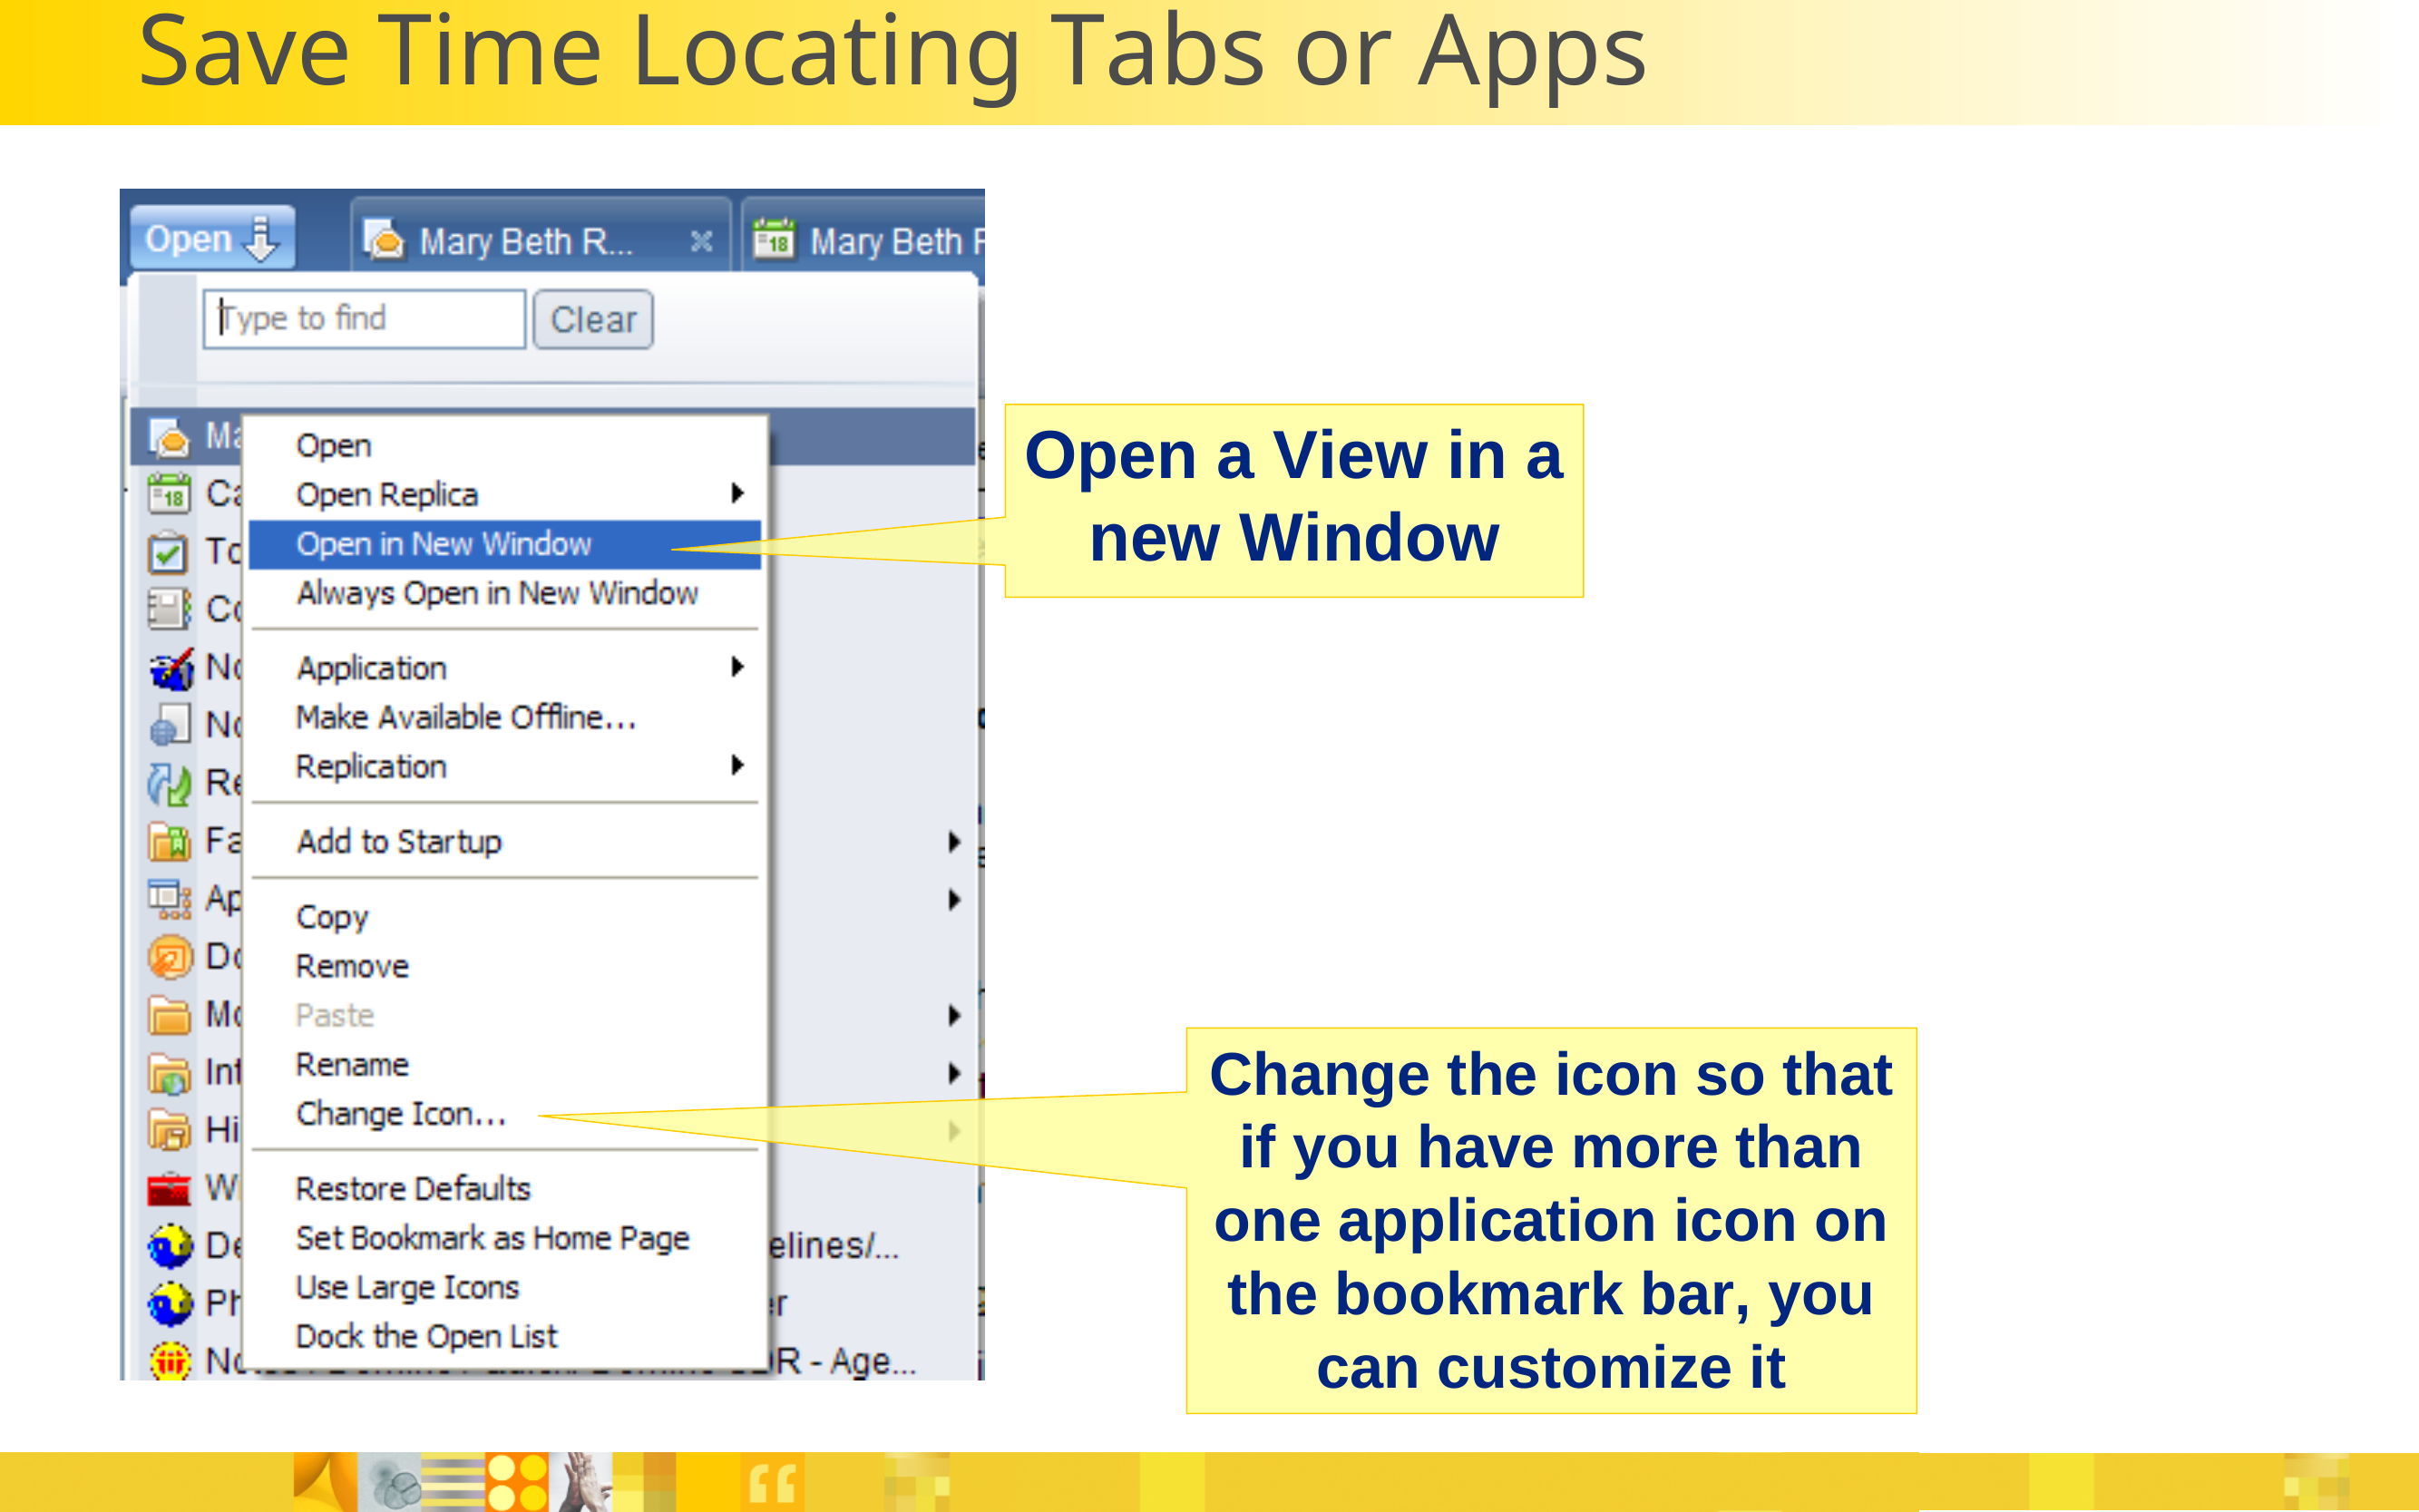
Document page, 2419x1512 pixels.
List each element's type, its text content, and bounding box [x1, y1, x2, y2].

picture [0, 1452, 2419, 1512]
picture [120, 189, 985, 1380]
text_box Open a View in a new Window [671, 404, 1584, 598]
text_box Change the icon so that if you have more than one application icon on the bookmark bar, you can customize it [538, 1028, 1917, 1414]
title Save Time Locating Tabs or Apps [137, 2, 2315, 127]
text_box [0, 0, 2419, 125]
